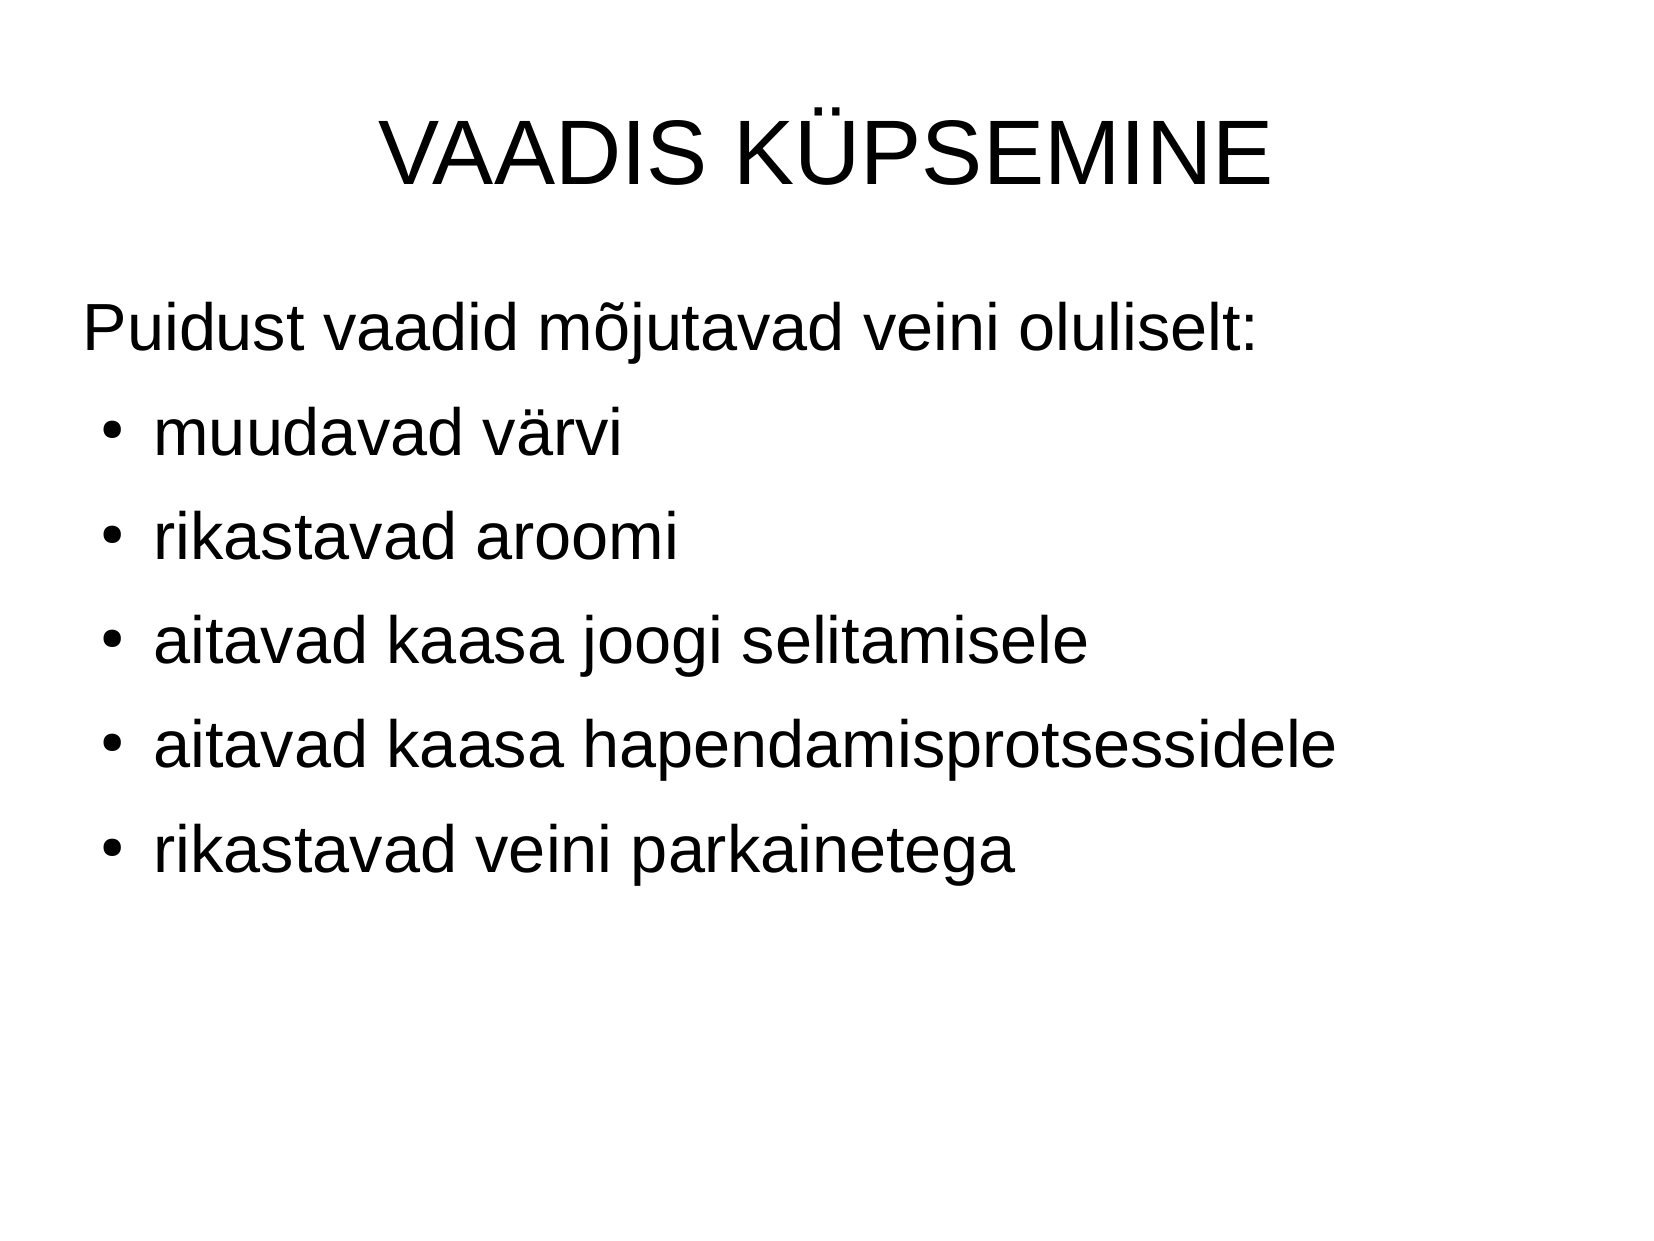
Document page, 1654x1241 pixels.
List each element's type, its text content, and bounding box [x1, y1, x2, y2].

list Puidust vaadid mõjutavad veini oluliselt: muudavad värvi rikastavad aroomi aitavad kaasa joogi selitamisele aitavad kaasa hapendamisprotsessidele rikastavad veini parkainetega [82, 290, 1571, 1109]
title VAADIS KÜPSEMINE [82, 49, 1571, 257]
